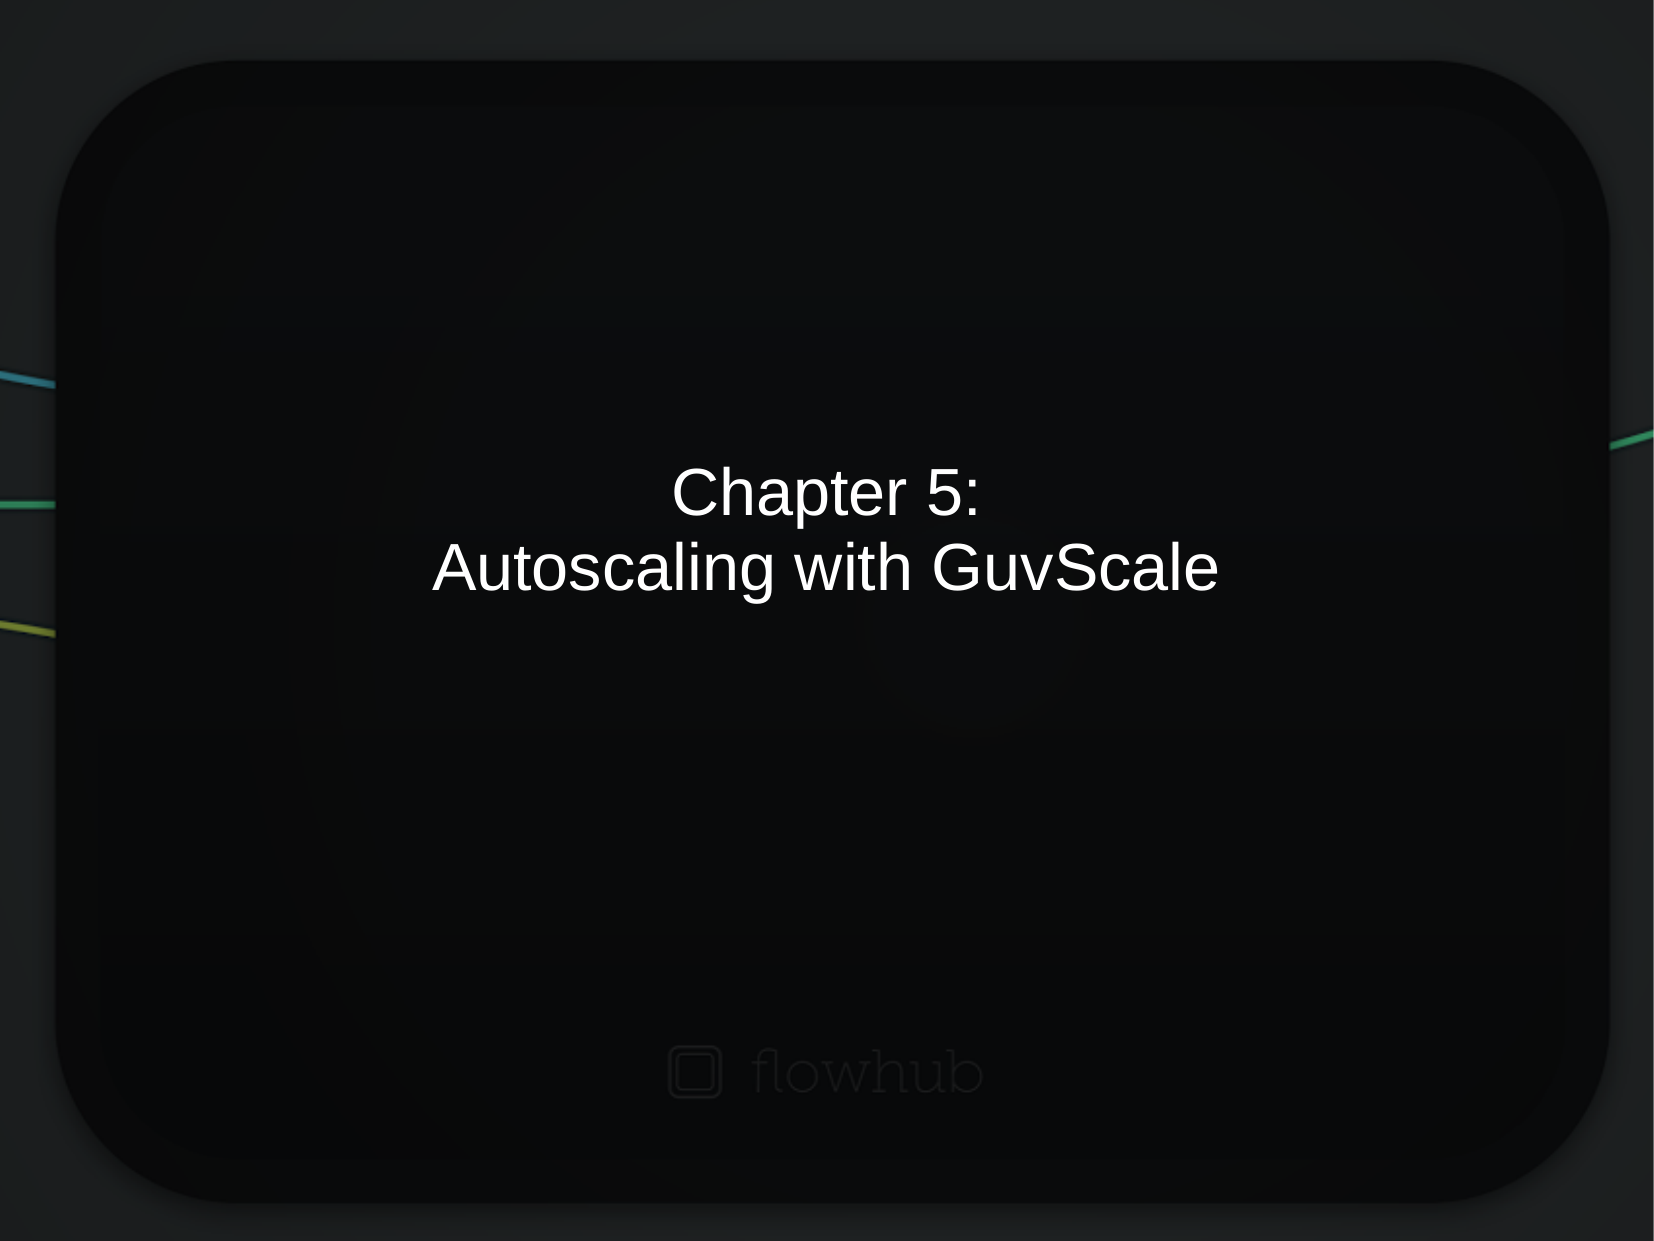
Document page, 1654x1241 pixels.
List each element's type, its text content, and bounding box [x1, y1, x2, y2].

picture [0, 0, 1654, 1241]
subtitle Chapter 5: Autoscaling with GuvScale [82, 49, 1571, 1010]
